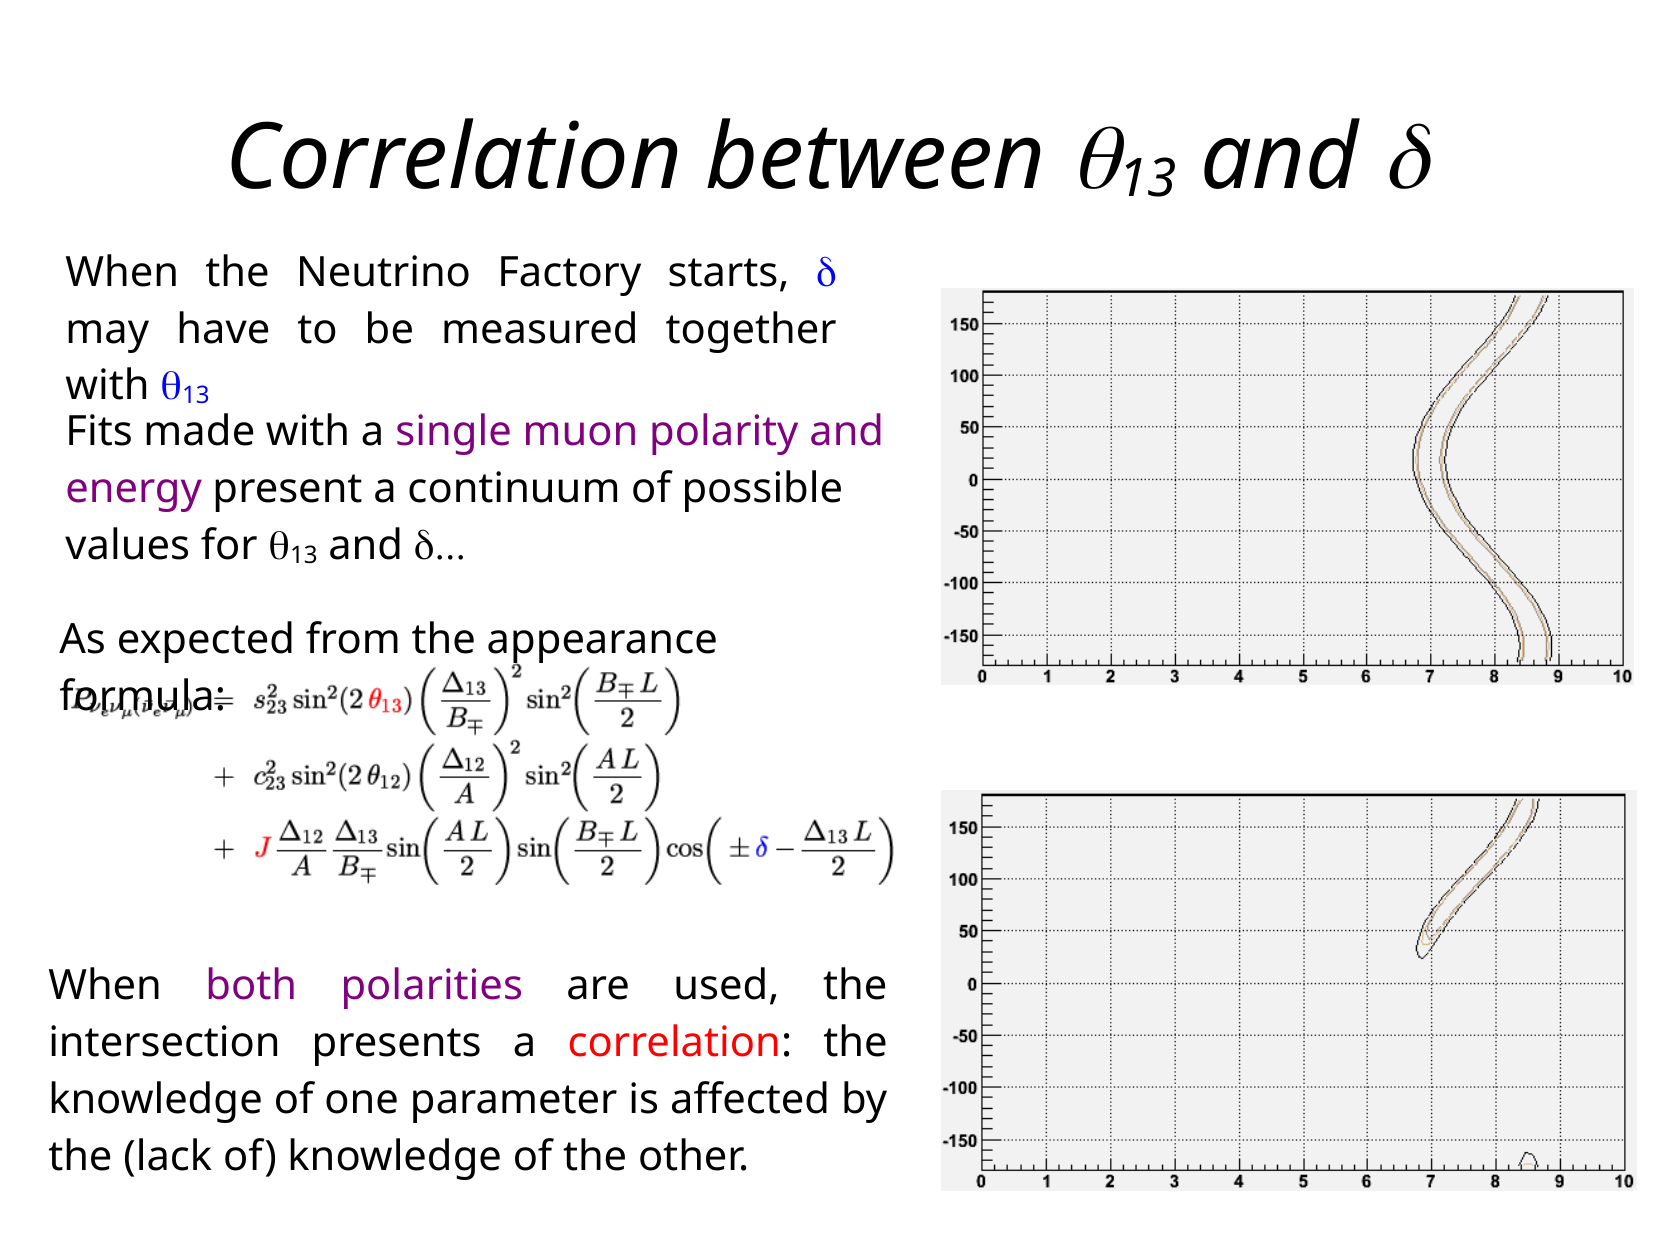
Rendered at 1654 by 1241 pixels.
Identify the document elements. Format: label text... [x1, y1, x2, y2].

text_box As expected from the appearance formula: [44, 601, 899, 667]
title Correlation between q13 and d [82, 56, 1571, 250]
text_box Fits made with a single muon polarity and energy present a continuum of possible values for q13 and d... [50, 393, 932, 576]
picture [941, 790, 1637, 1191]
picture [941, 288, 1634, 686]
picture [66, 667, 898, 893]
text_box When both polarities are used, the intersection presents a correlation: the knowledge of one parameter is affected by the (lack of) knowledge of the other. [33, 947, 903, 1163]
text_box When the Neutrino Factory starts, d may have to be measured together with q13 [50, 233, 852, 371]
